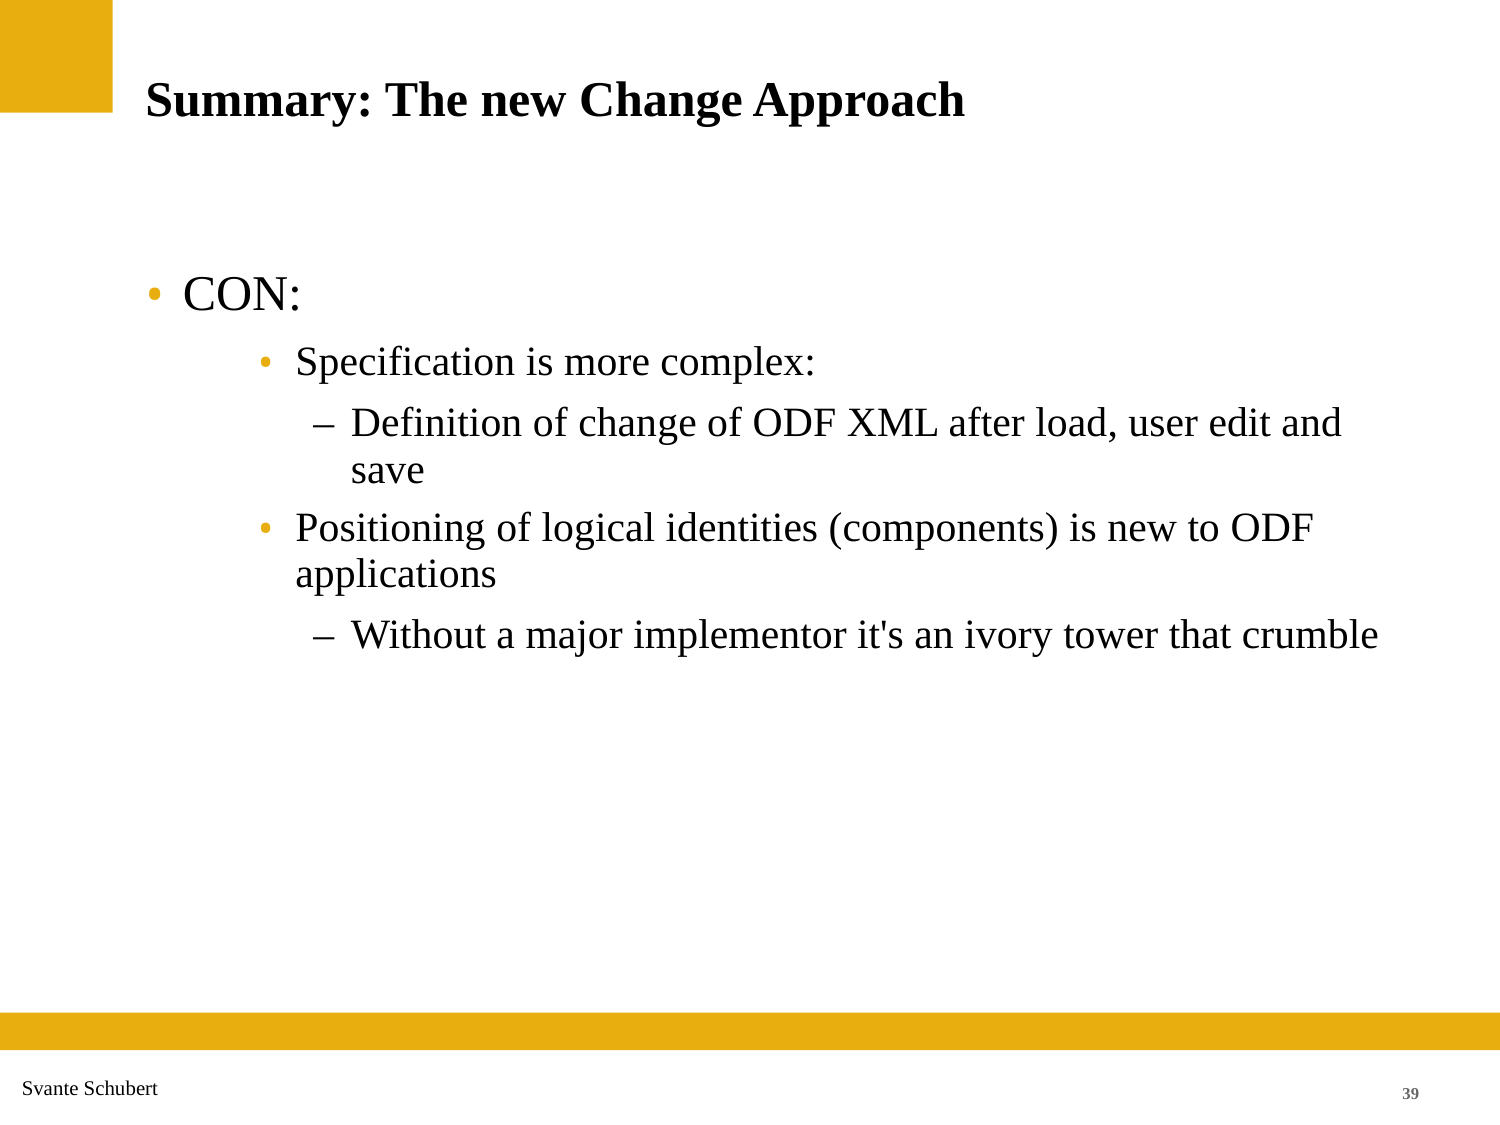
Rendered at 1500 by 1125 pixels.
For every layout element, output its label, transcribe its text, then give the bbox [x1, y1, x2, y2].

list CON: Specification is more complex: Definition of change of ODF XML after load, user edit and save Positioning of logical identities (components) is new to ODF applications Without a major implementor it's an ivory tower that crumble [145, 265, 1423, 1009]
title Summary: The new Change Approach [145, 67, 1388, 219]
